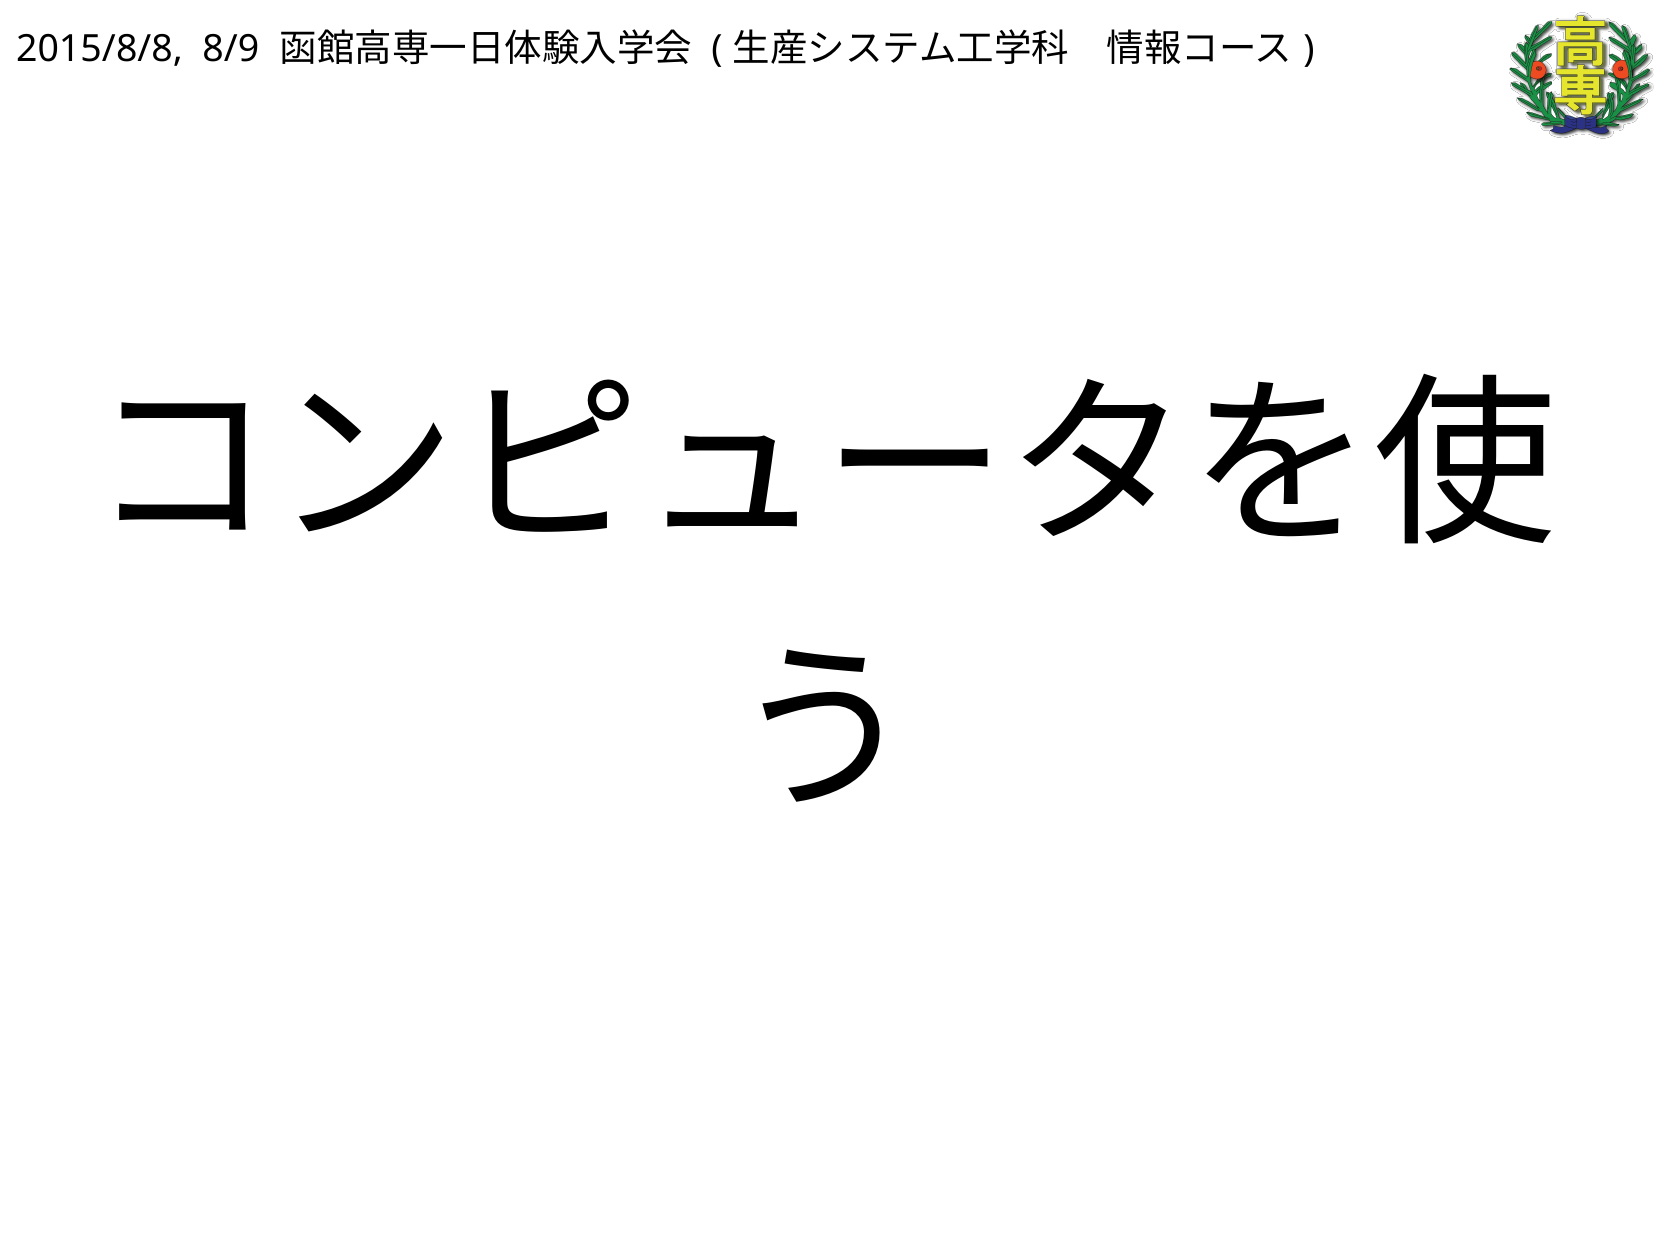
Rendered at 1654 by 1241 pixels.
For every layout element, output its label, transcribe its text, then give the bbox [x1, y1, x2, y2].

picture [1506, 0, 1654, 157]
title コンピュータを使う [79, 477, 1568, 685]
